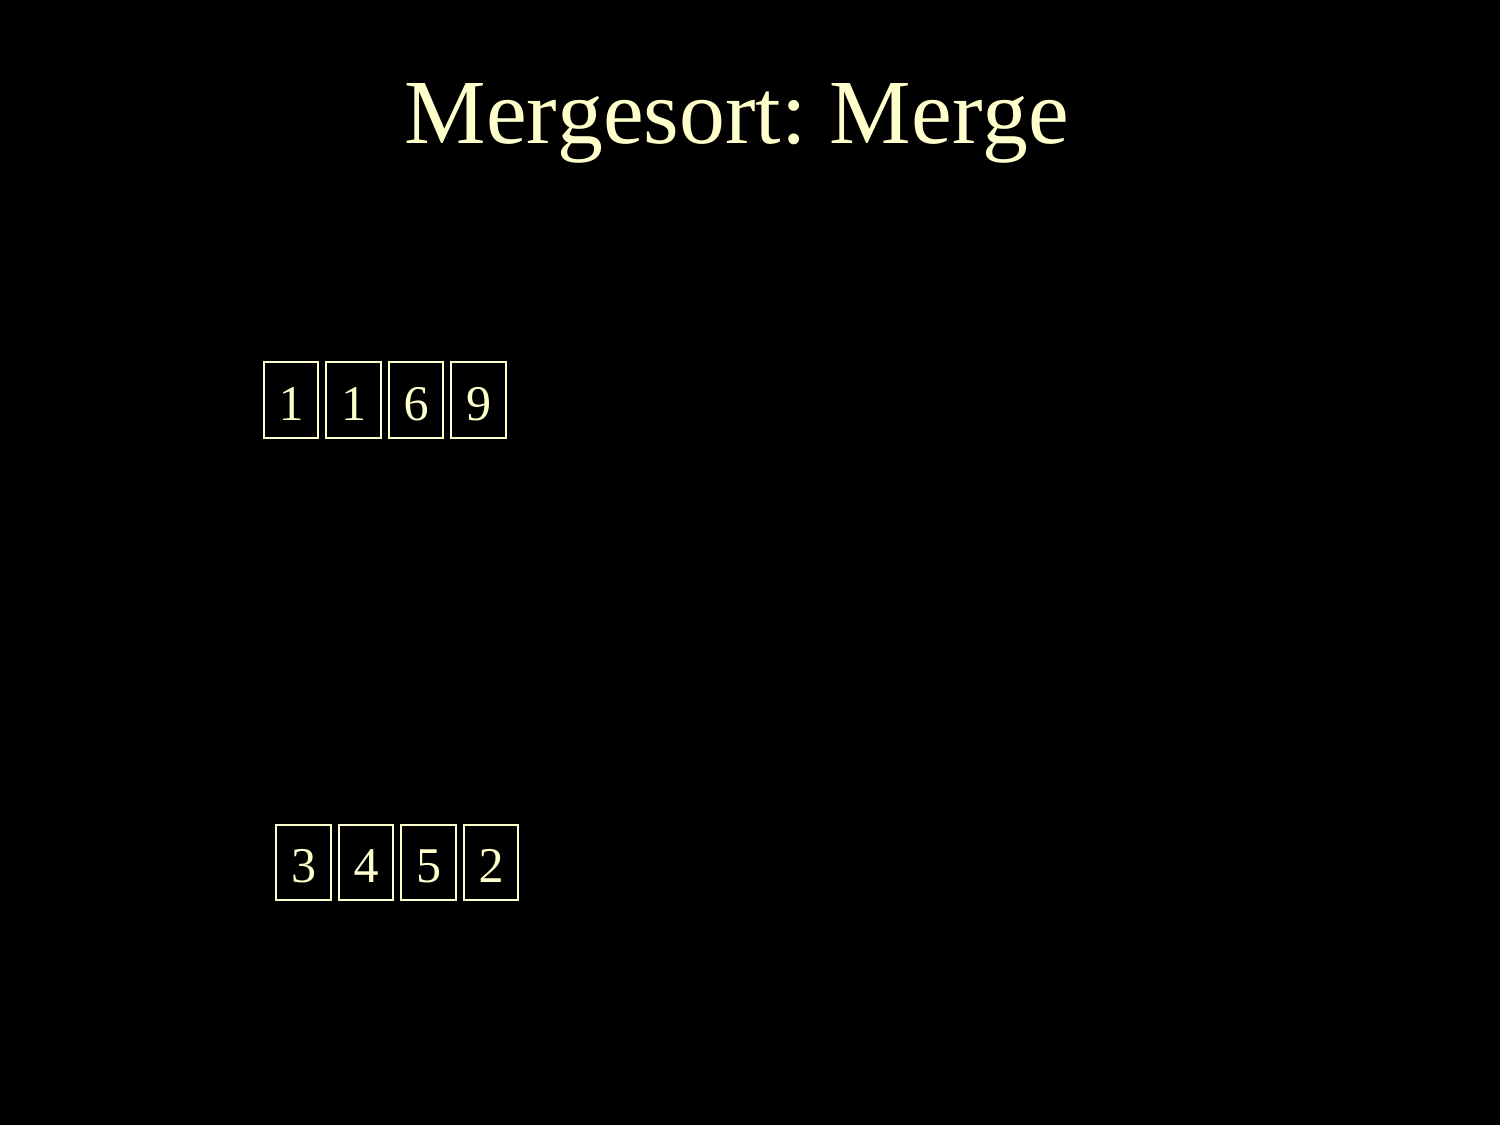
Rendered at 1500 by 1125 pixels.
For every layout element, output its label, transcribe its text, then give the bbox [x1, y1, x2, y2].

text_box 3 [276, 824, 331, 901]
text_box 4 [338, 824, 394, 901]
text_box 9 [451, 362, 506, 438]
text_box 1 [263, 362, 319, 438]
text_box 6 [388, 362, 444, 438]
text_box 2 [463, 824, 519, 901]
text_box 5 [401, 824, 456, 901]
title Mergesort: Merge [8, 50, 1467, 176]
text_box 1 [326, 362, 381, 438]
